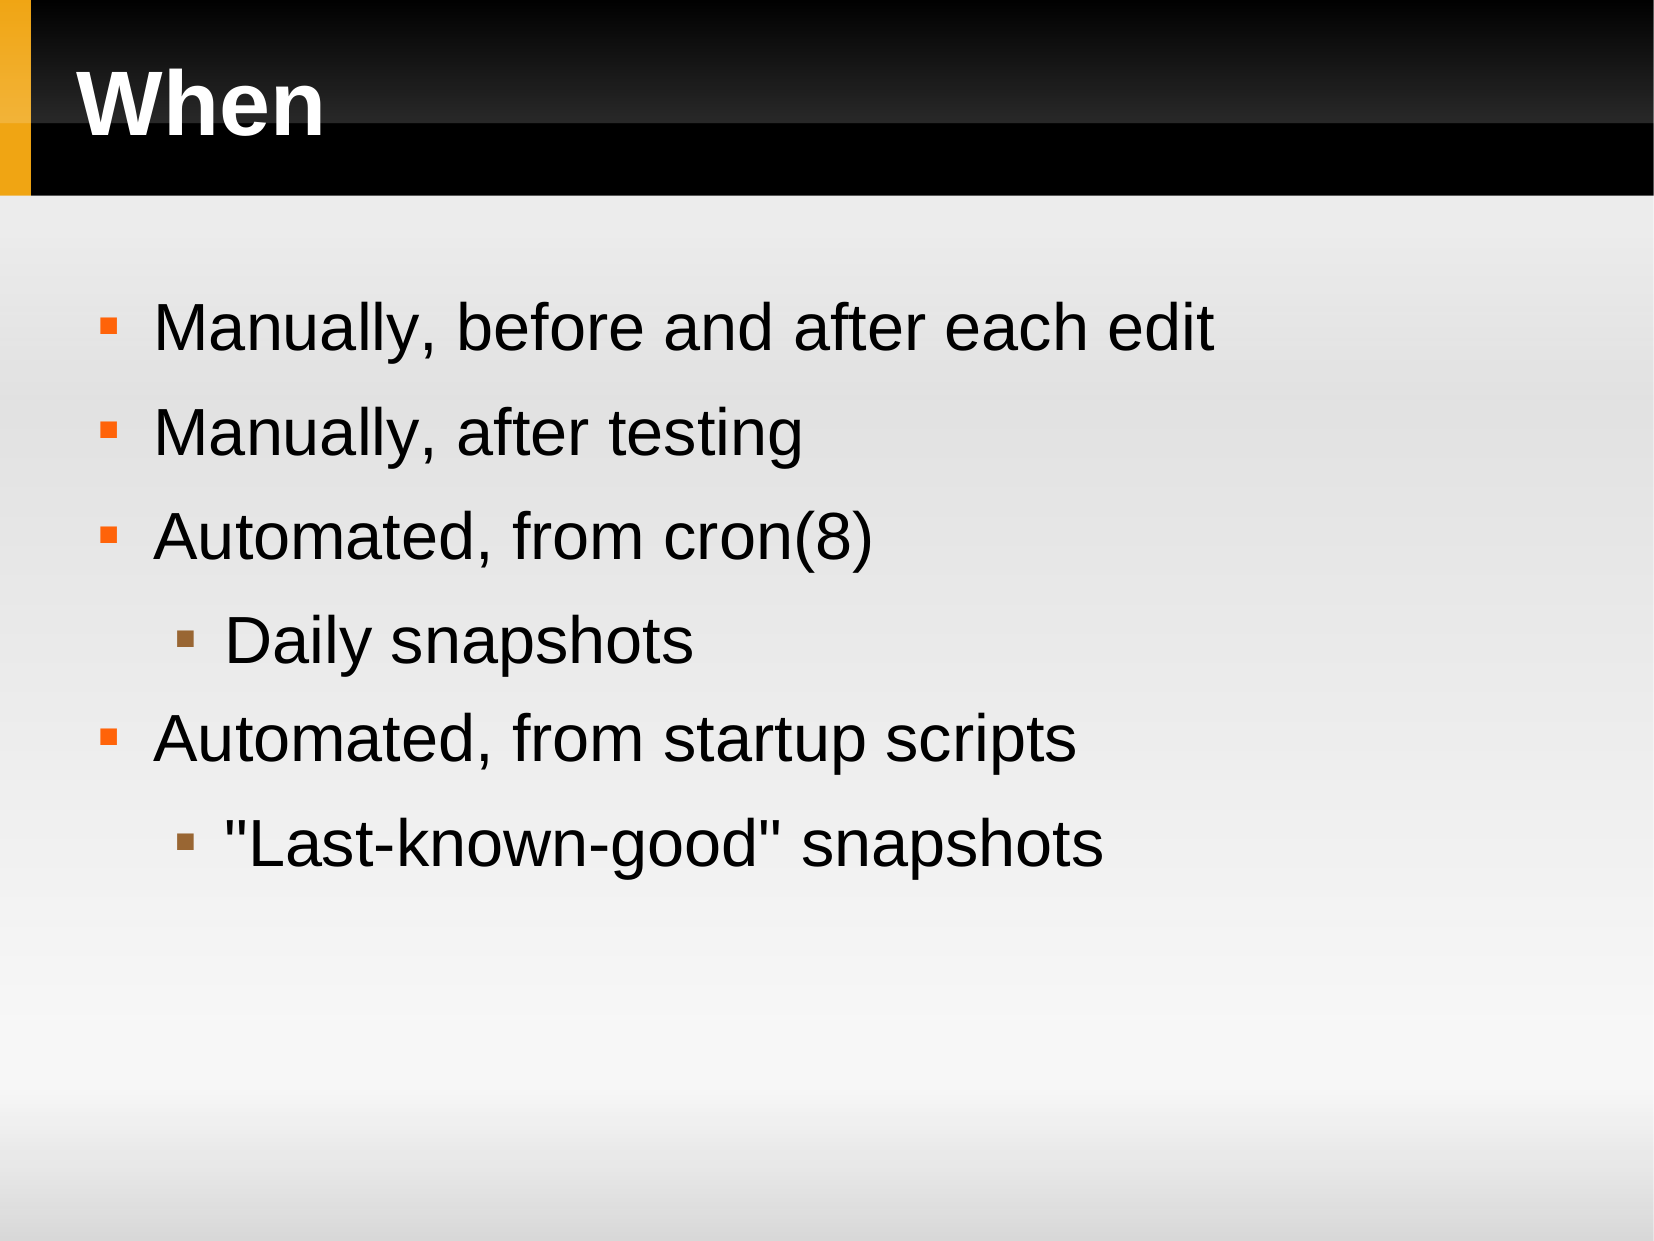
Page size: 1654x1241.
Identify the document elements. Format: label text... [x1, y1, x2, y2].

list Manually, before and after each edit Manually, after testing Automated, from cron(8) Daily snapshots Automated, from startup scripts "Last-known-good" snapshots [82, 290, 1571, 1109]
title When [76, 0, 1565, 208]
picture [0, 0, 1654, 1241]
